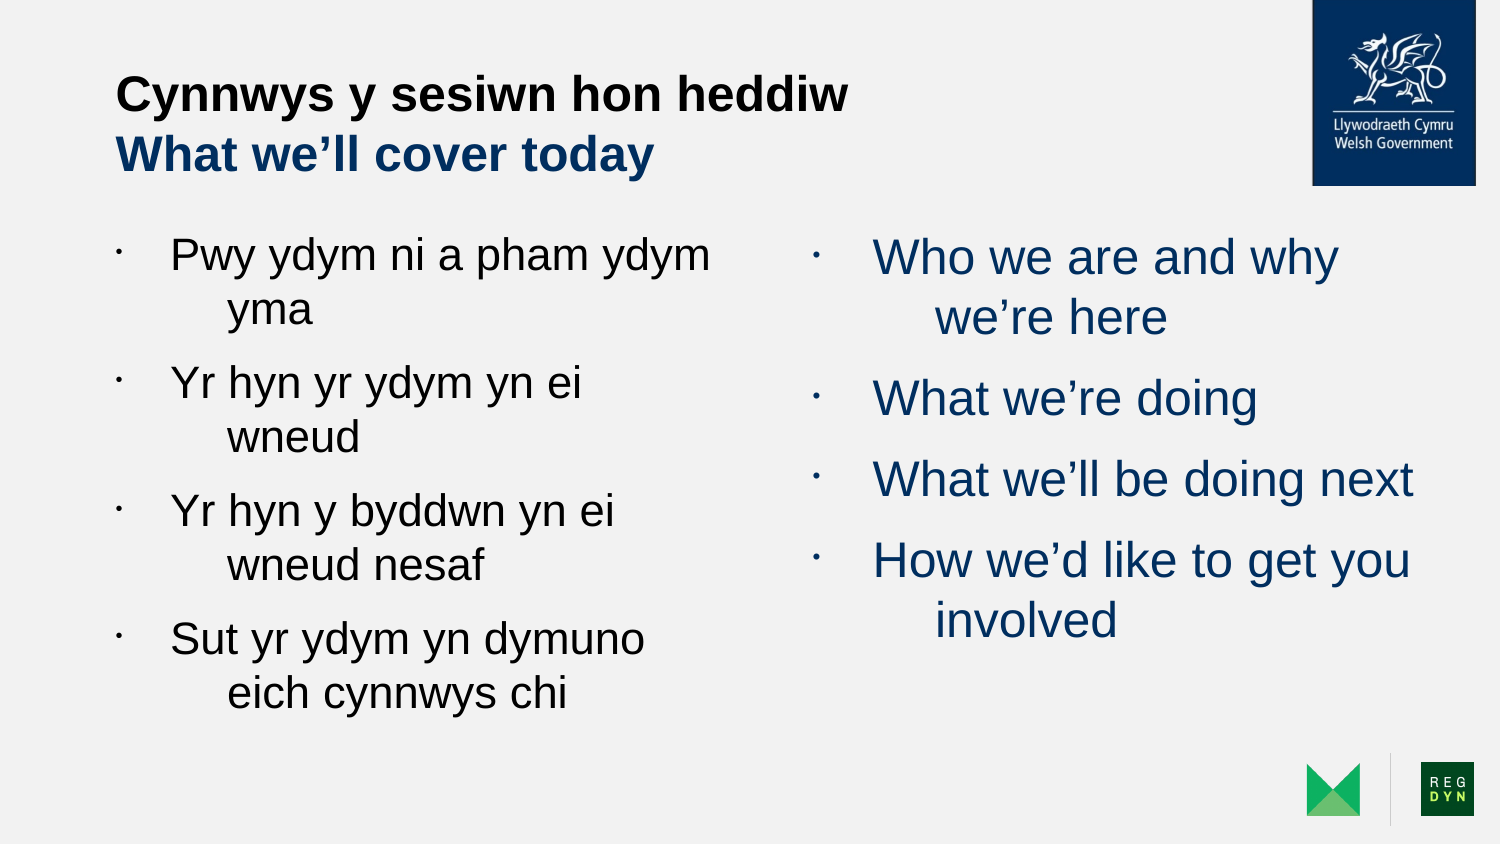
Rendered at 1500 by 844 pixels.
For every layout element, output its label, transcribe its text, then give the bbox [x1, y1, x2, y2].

list Who we are and why we’re here What we’re doing What we’ll be doing next How we’d like to get you involved [812, 224, 1426, 723]
title Cynnwys y sesiwn hon heddiw What we’ll cover today [115, 61, 1250, 186]
list Pwy ydym ni a pham ydym yma Yr hyn yr ydym yn ei wneud Yr hyn y byddwn yn ei wneud nesaf Sut yr ydym yn dymuno eich cynnwys chi [115, 224, 729, 723]
